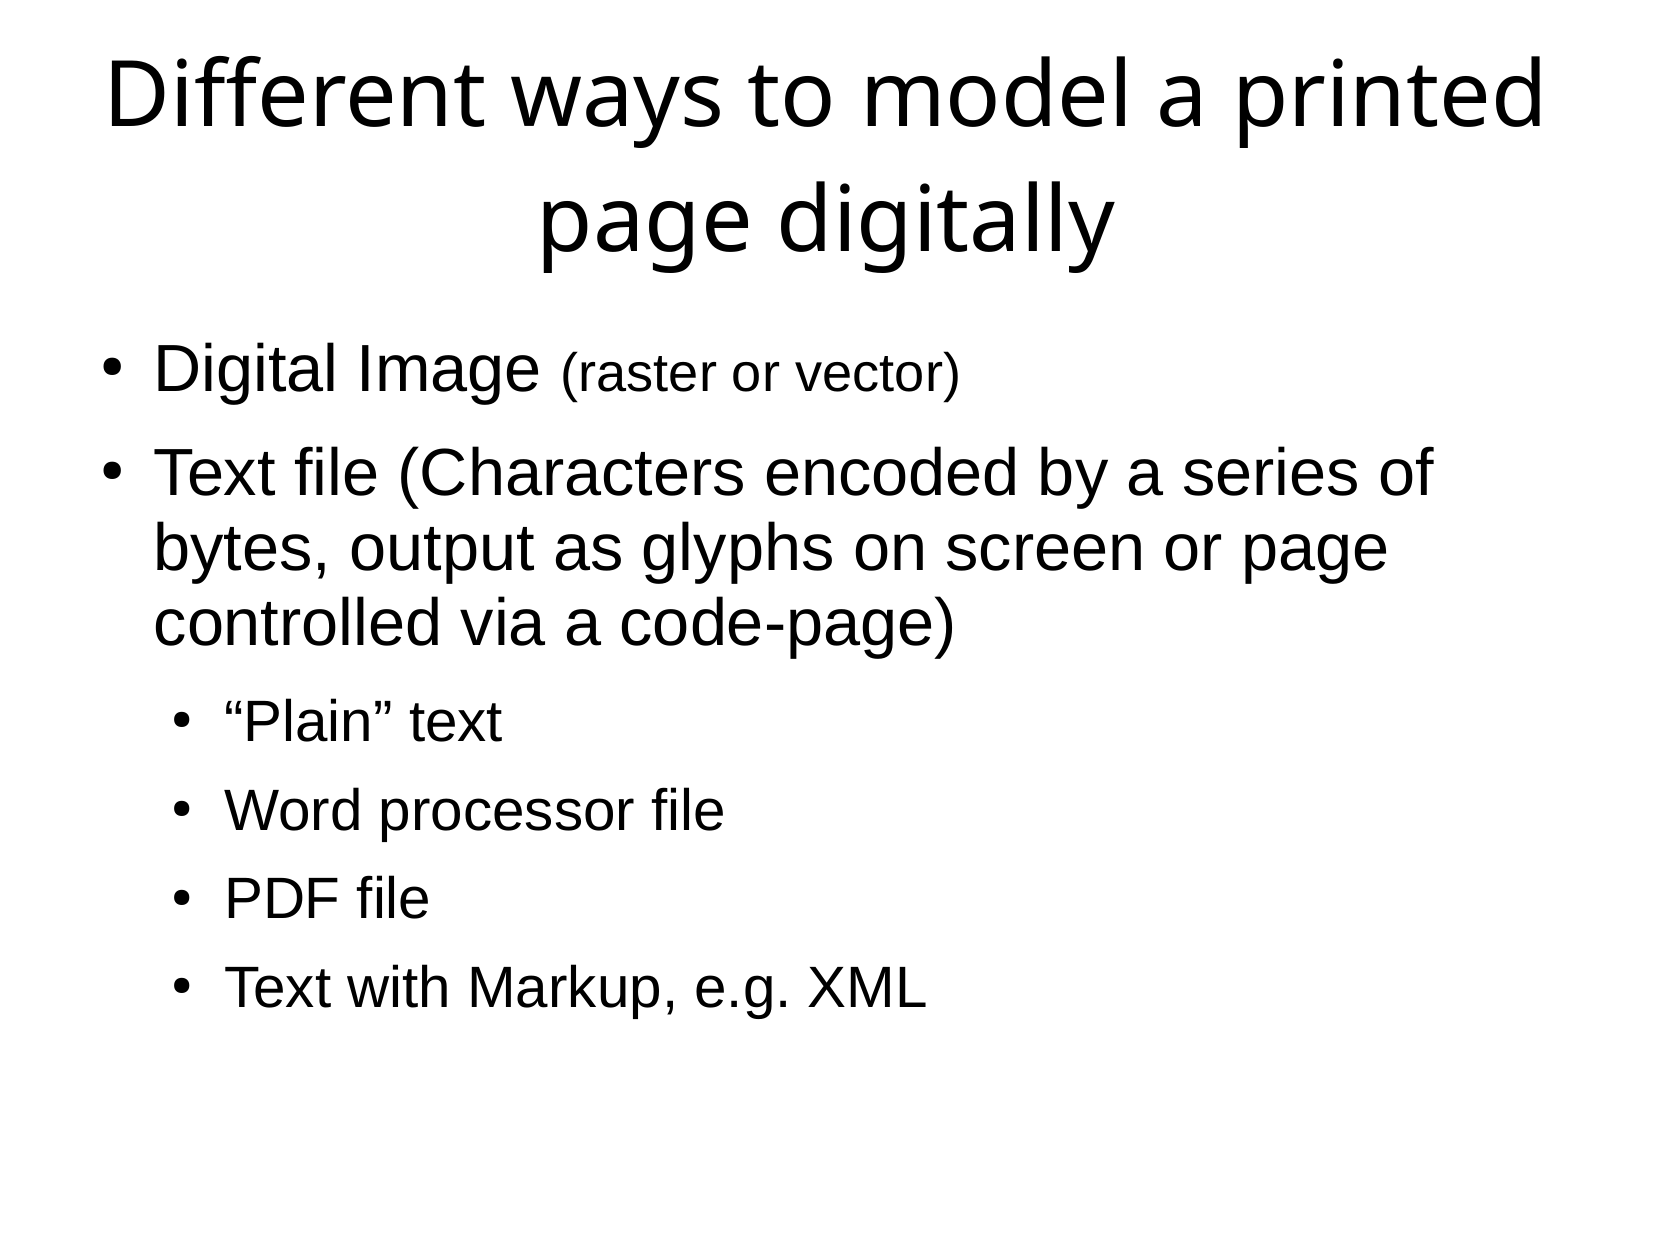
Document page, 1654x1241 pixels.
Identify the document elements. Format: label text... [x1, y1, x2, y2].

title Different ways to model a printed page digitally [82, 30, 1571, 276]
list Digital Image (raster or vector) Text file (Characters encoded by a series of bytes, output as glyphs on screen or page controlled via a code-page) “Plain” text Word processor file PDF file Text with Markup, e.g. XML [82, 331, 1538, 1051]
